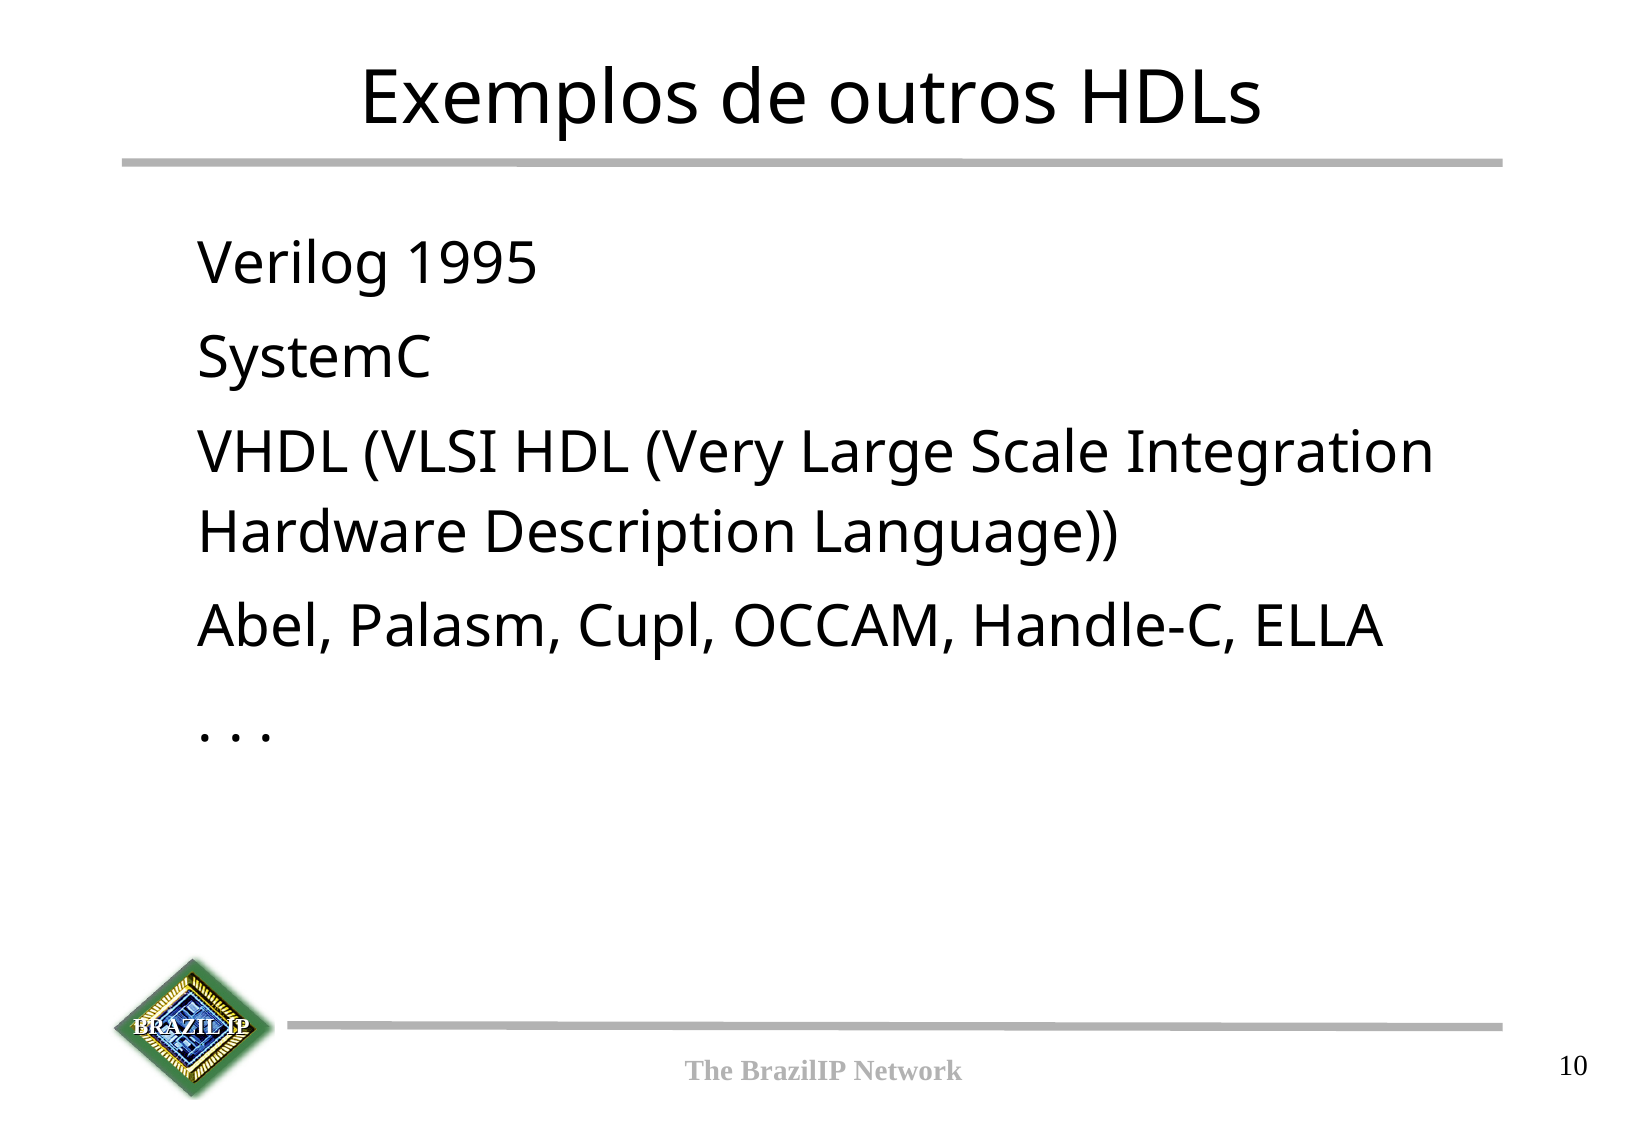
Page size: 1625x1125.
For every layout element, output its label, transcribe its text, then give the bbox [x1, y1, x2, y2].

picture [108, 953, 275, 1100]
title Exemplos de outros HDLs [121, 41, 1503, 147]
list Verilog 1995 SystemC VHDL (VLSI HDL (Very Large Scale Integration Hardware Description Language))‏ Abel, Palasm, Cupl, OCCAM, Handle-C, ELLA . . . [182, 212, 1475, 943]
